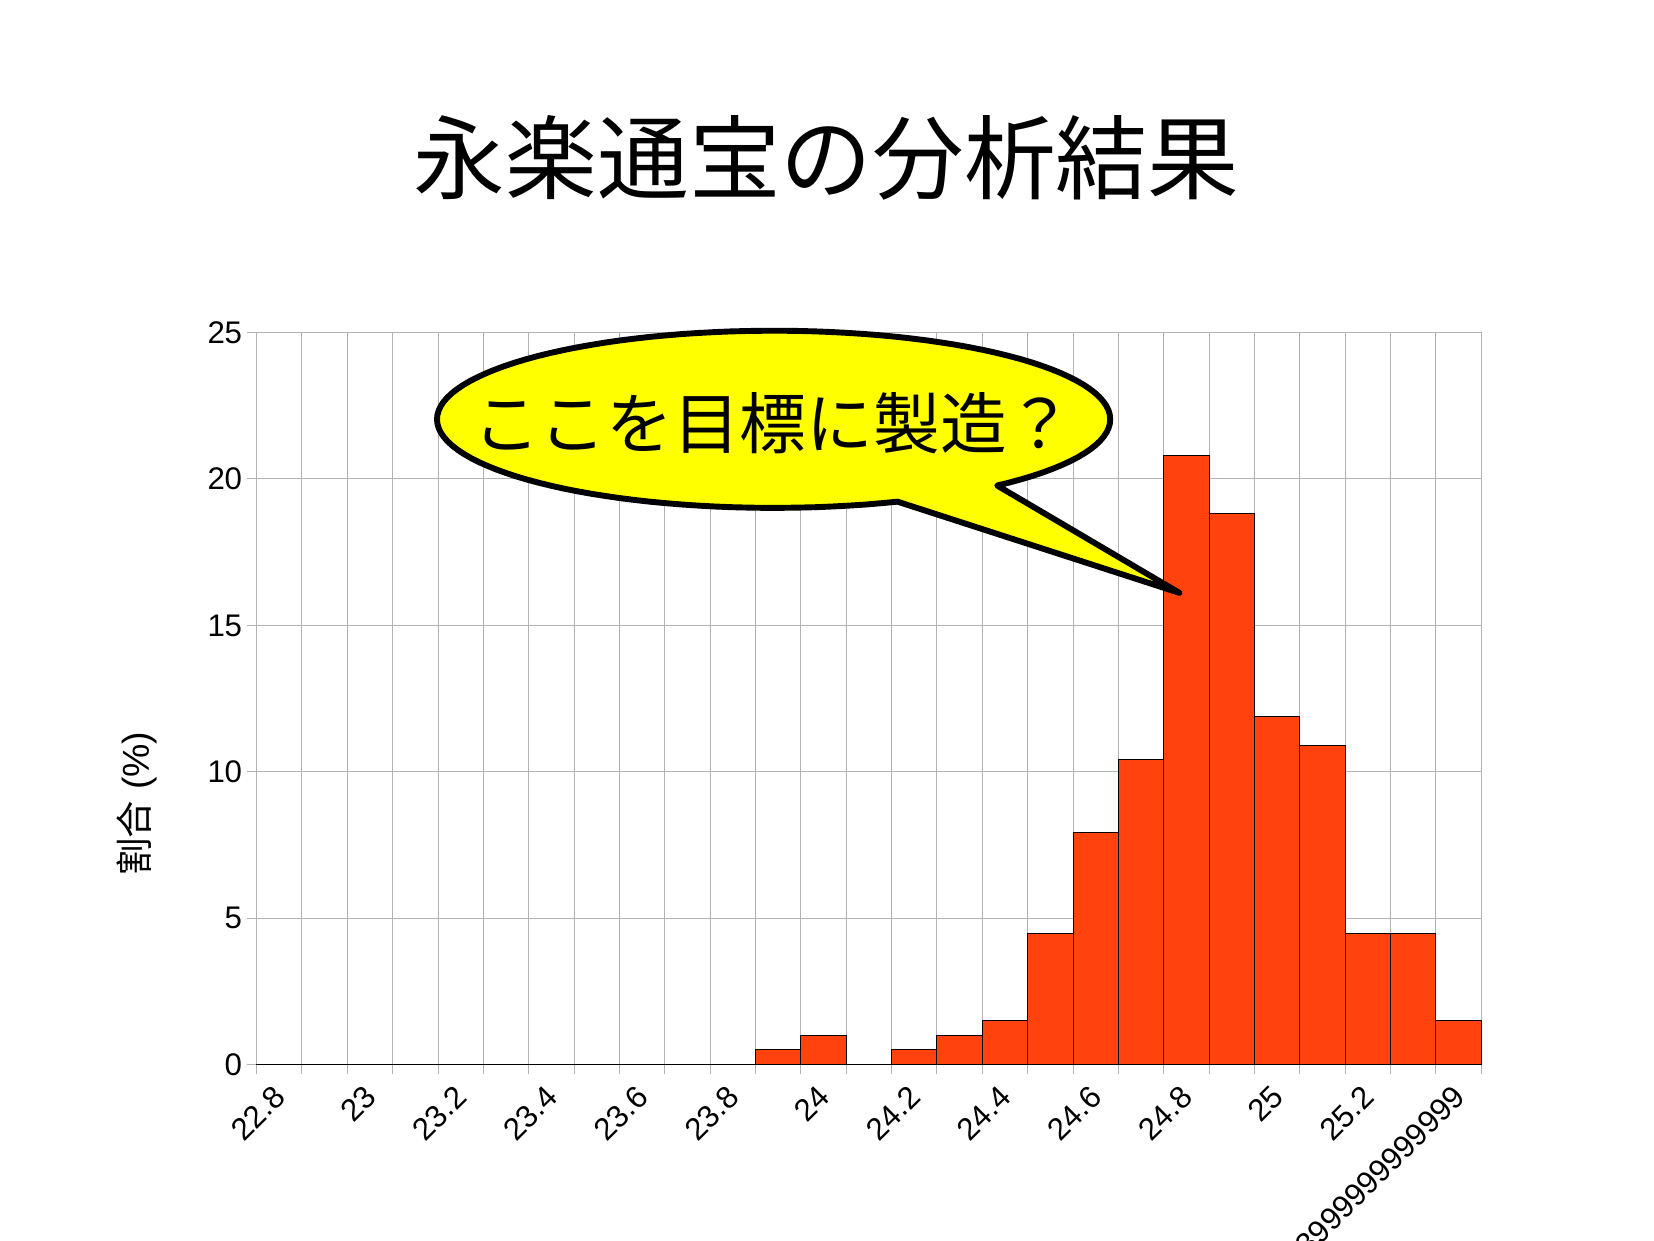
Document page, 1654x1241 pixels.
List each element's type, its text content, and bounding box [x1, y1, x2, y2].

chart [0, 200, 1654, 1241]
text_box ここを目標に製造？ [437, 330, 1180, 593]
title 永楽通宝の分析結果 [82, 49, 1571, 200]
